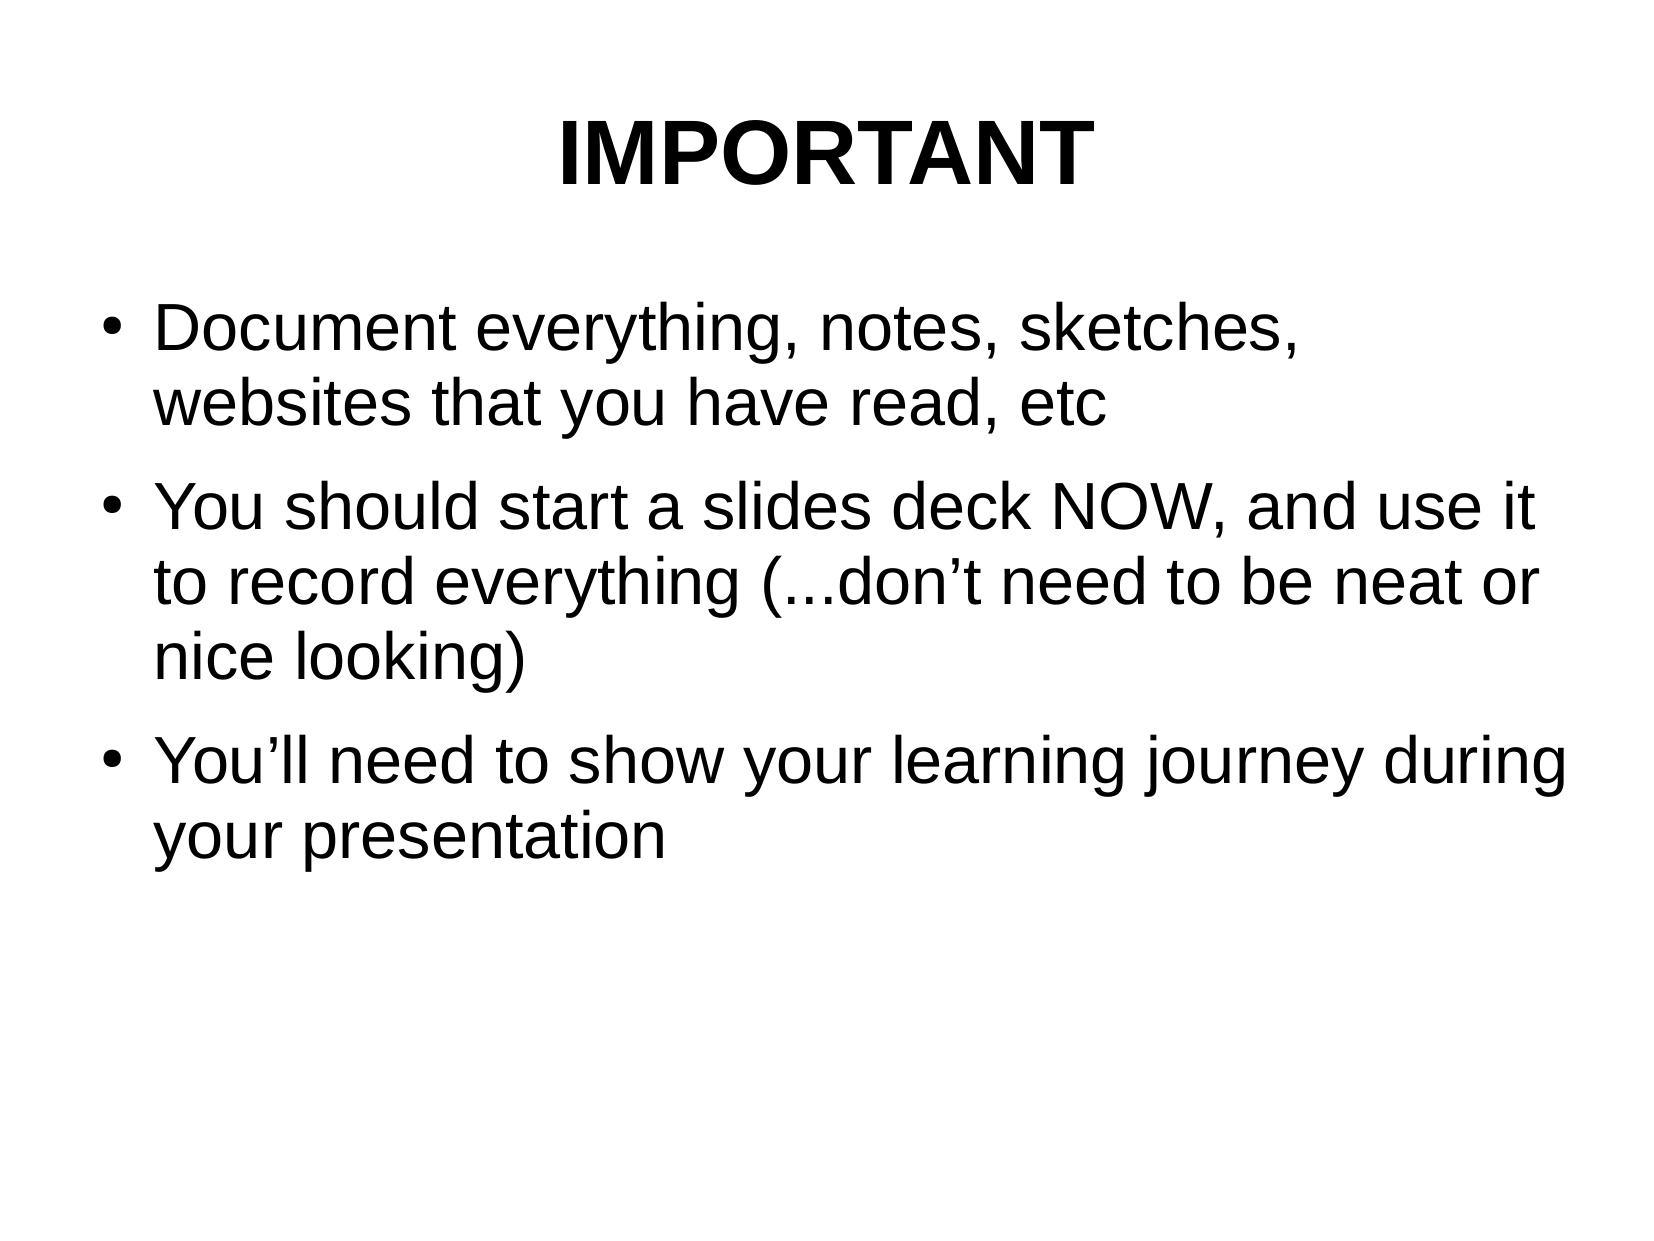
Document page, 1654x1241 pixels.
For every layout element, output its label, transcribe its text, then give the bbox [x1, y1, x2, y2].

list Document everything, notes, sketches, websites that you have read, etc You should start a slides deck NOW, and use it to record everything (...don’t need to be neat or nice looking) You’ll need to show your learning journey during your presentation [82, 290, 1571, 1010]
title IMPORTANT [82, 49, 1571, 257]
